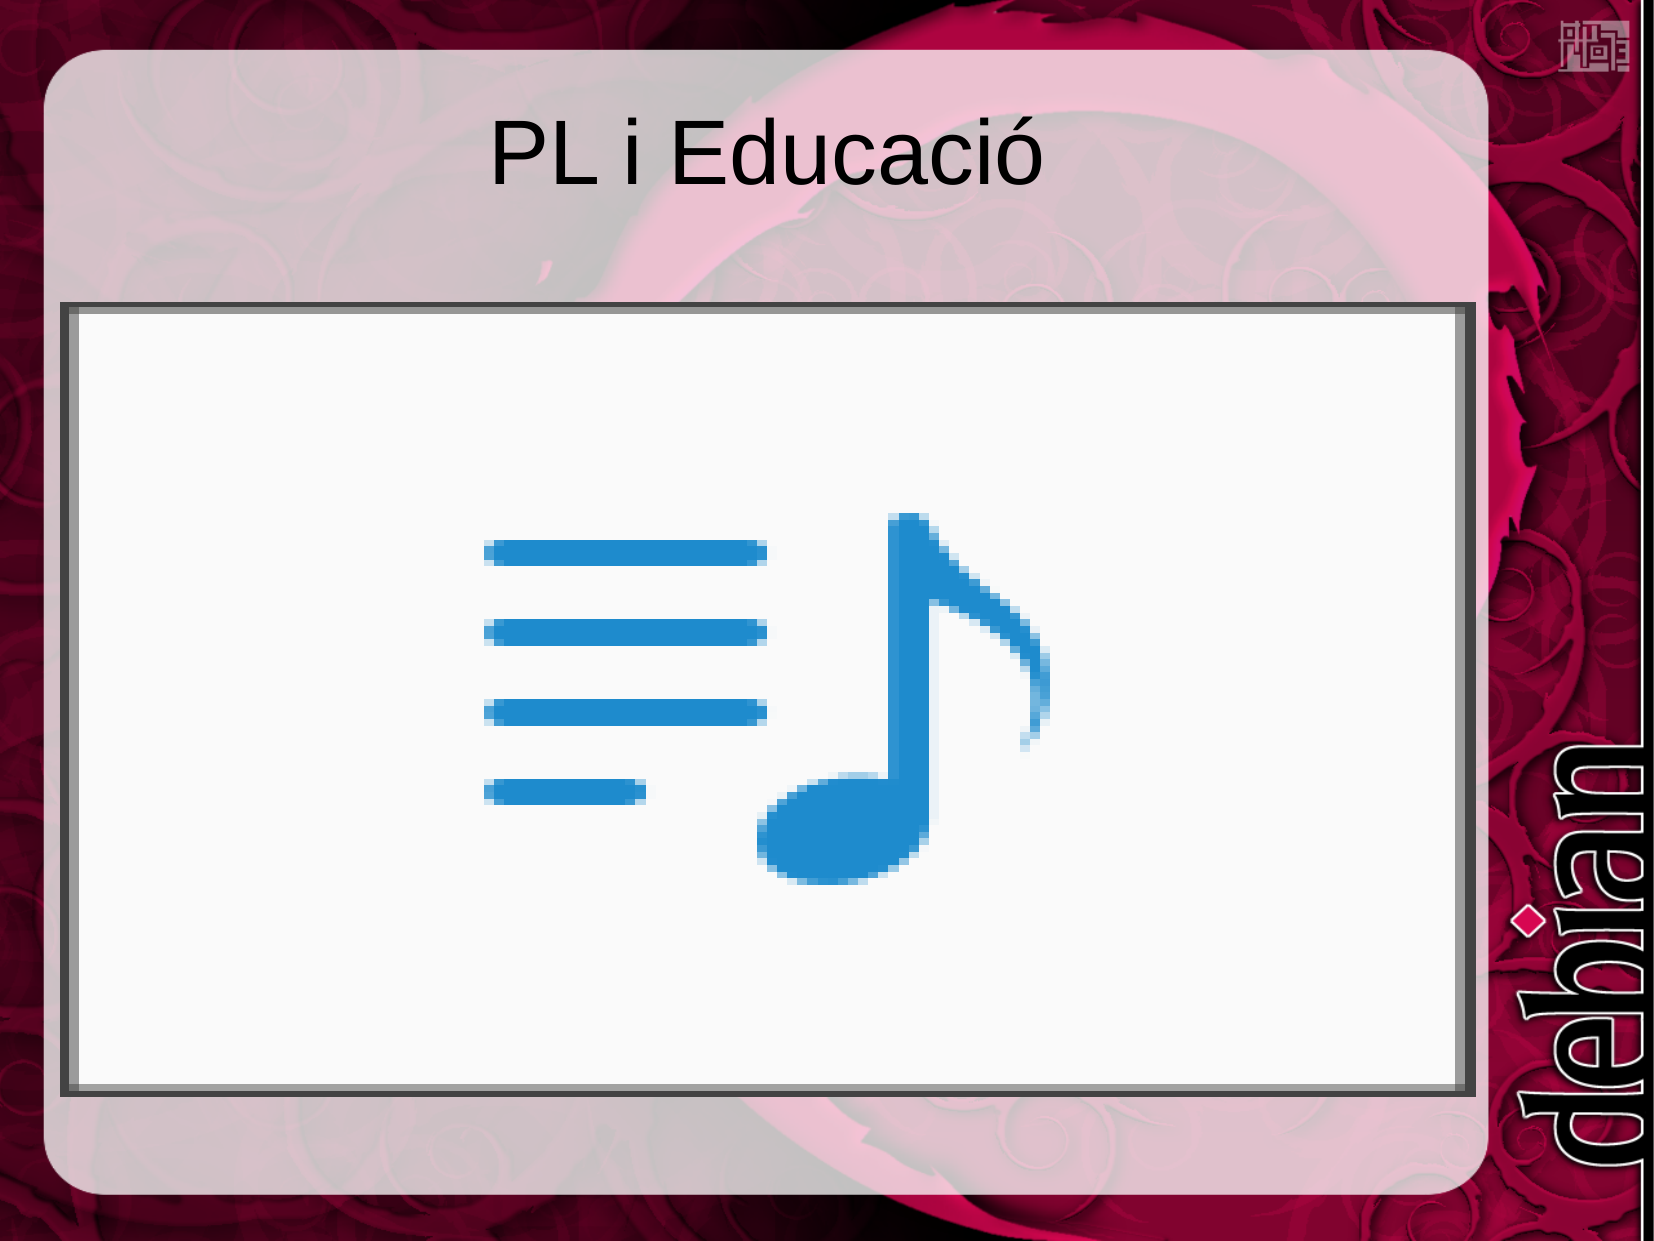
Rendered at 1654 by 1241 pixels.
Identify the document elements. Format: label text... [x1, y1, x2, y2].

picture [0, 0, 1654, 1241]
text_box [59, 300, 1477, 1099]
title PL i Educació [59, 49, 1477, 257]
